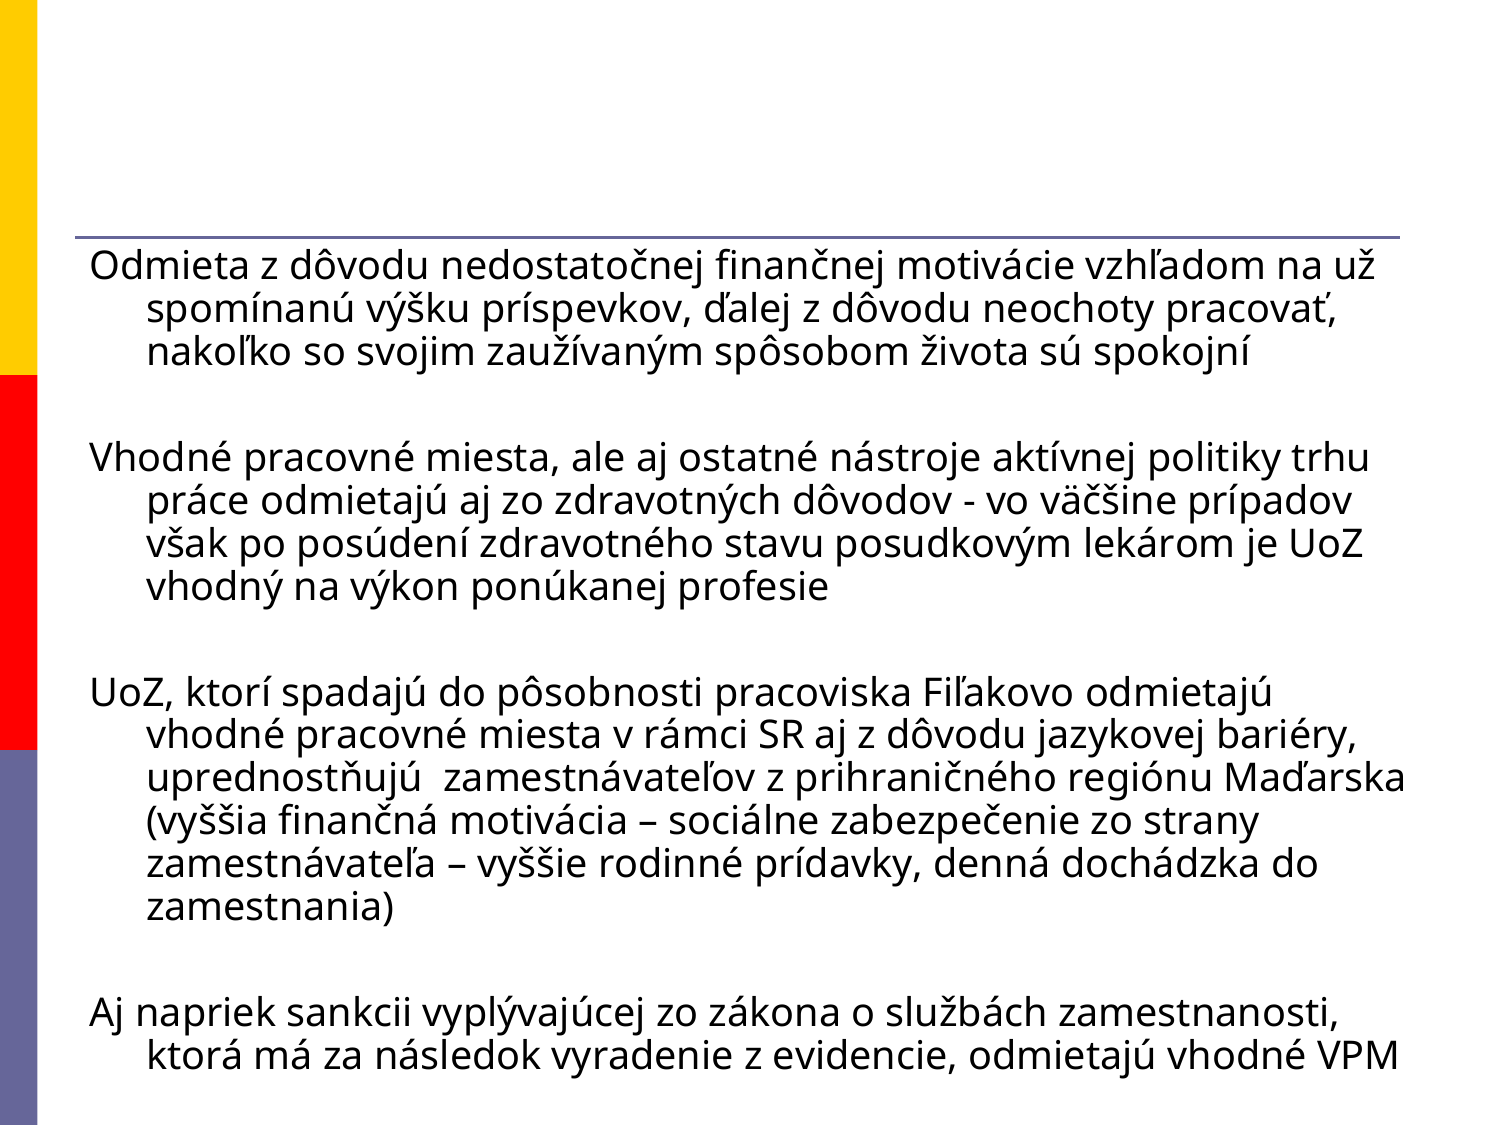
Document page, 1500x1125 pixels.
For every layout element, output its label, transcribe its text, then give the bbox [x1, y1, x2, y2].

list Odmieta z dôvodu nedostatočnej finančnej motivácie vzhľadom na už spomínanú výšku príspevkov, ďalej z dôvodu neochoty pracovať, nakoľko so svojim zaužívaným spôsobom života sú spokojní Vhodné pracovné miesta, ale aj ostatné nástroje aktívnej politiky trhu práce odmietajú aj zo zdravotných dôvodov - vo väčšine prípadov však po posúdení zdravotného stavu posudkovým lekárom je UoZ vhodný na výkon ponúkanej profesie UoZ, ktorí spadajú do pôsobnosti pracoviska Fiľakovo odmietajú vhodné pracovné miesta v rámci SR aj z dôvodu jazykovej bariéry, uprednostňujú zamestnávateľov z prihraničného regiónu Maďarska (vyššia finančná motivácia – sociálne zabezpečenie zo strany zamestnávateľa – vyššie rodinné prídavky, denná dochádzka do zamestnania) Aj napriek sankcii vyplývajúcej zo zákona o službách zamestnanosti, ktorá má za následok vyradenie z evidencie, odmietajú vhodné VPM [75, 237, 1426, 1125]
